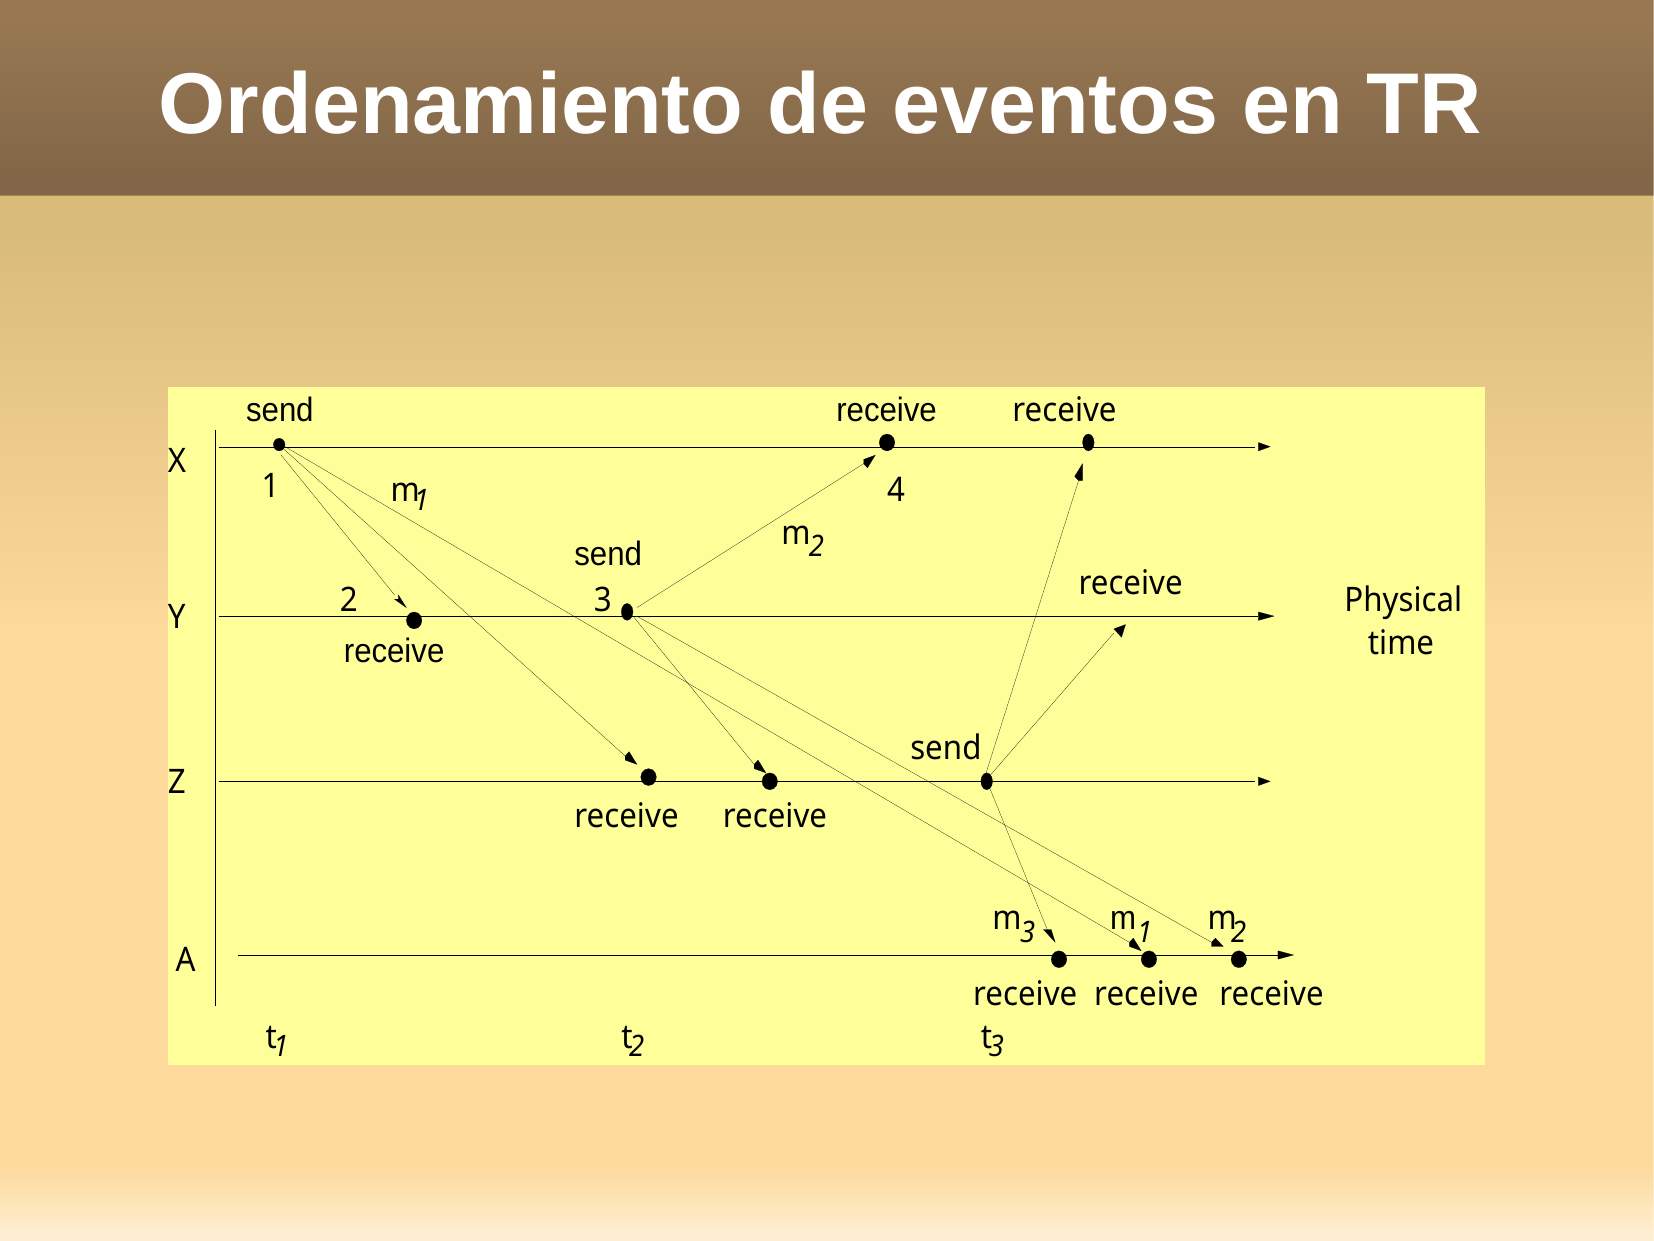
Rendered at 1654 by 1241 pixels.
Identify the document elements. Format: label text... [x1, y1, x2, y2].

picture [0, 0, 1654, 1241]
title Ordenamiento de eventos en TR [76, 0, 1565, 208]
